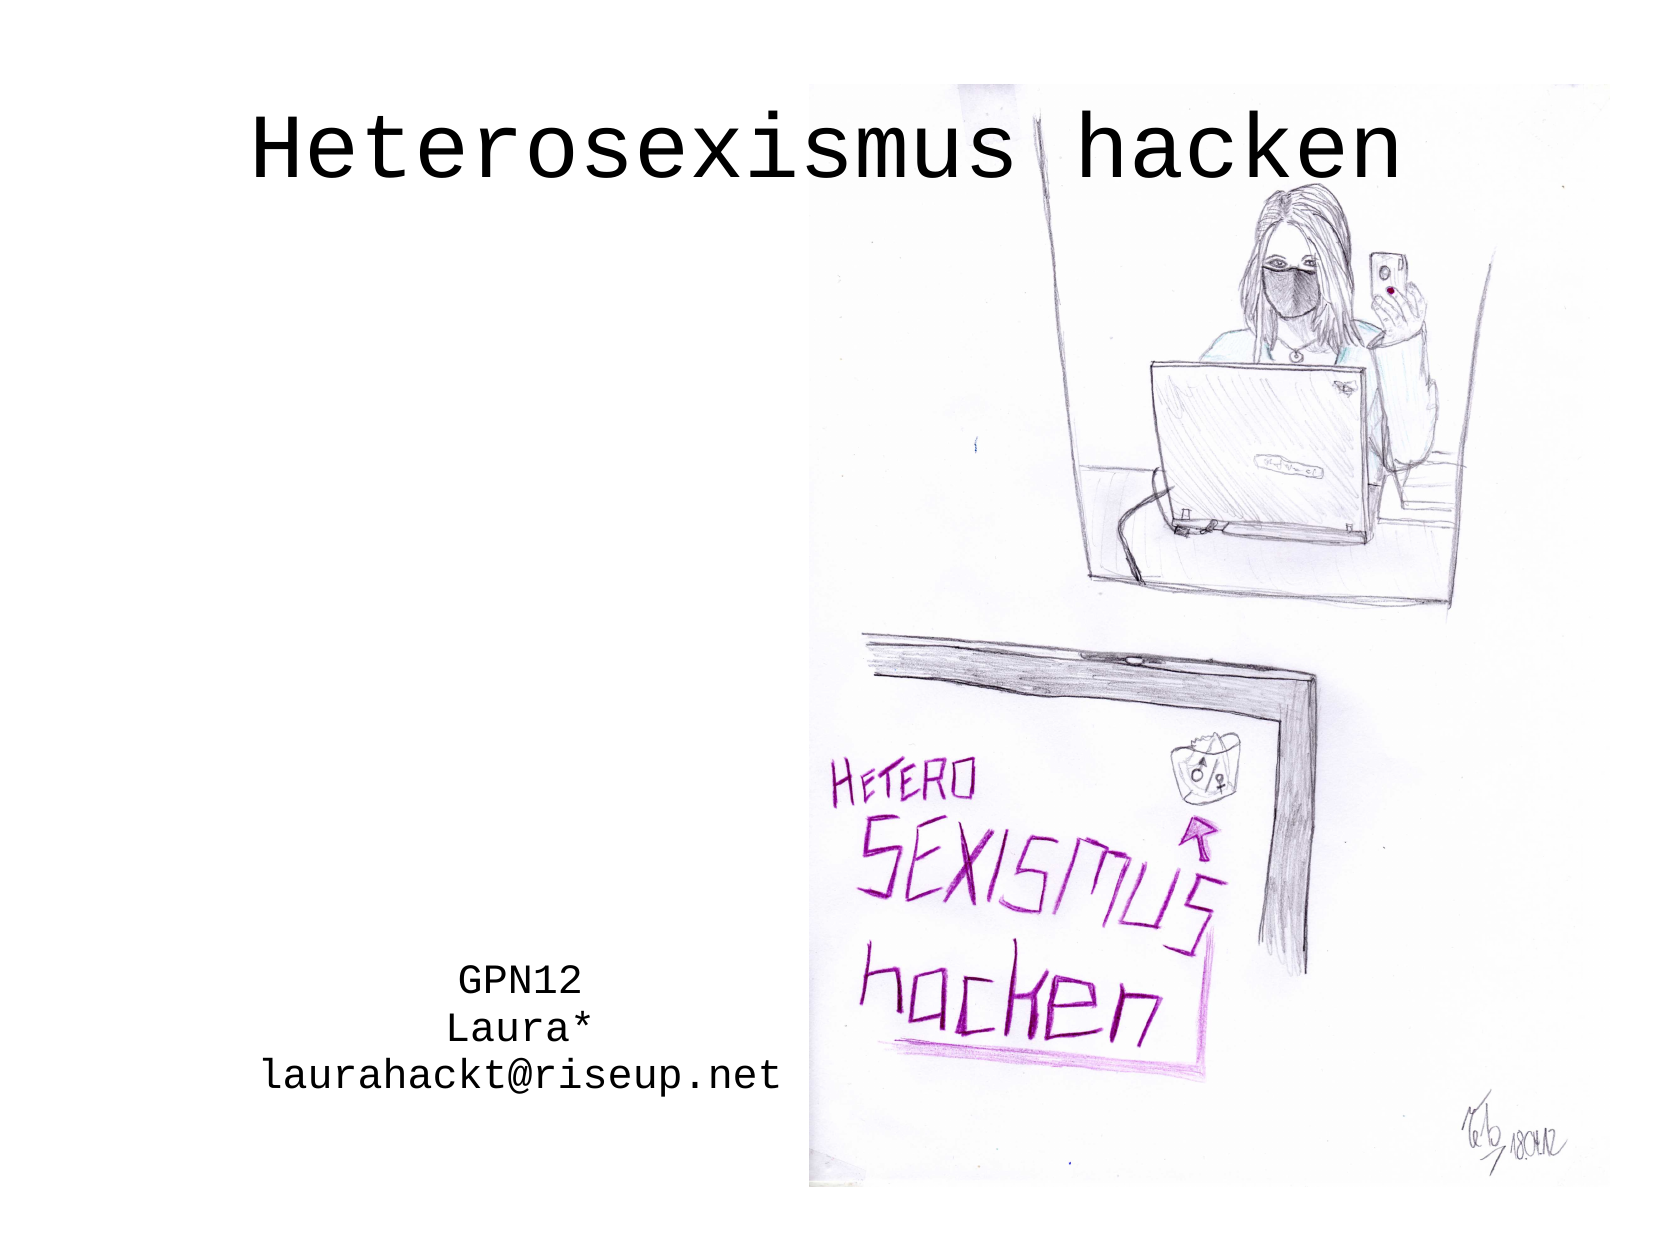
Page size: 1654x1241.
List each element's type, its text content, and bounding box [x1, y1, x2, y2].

subtitle GPN12 Laura* laurahackt@riseup.net [82, 290, 809, 1109]
title Heterosexismus hacken [82, 49, 1571, 257]
picture [809, 84, 1610, 1187]
